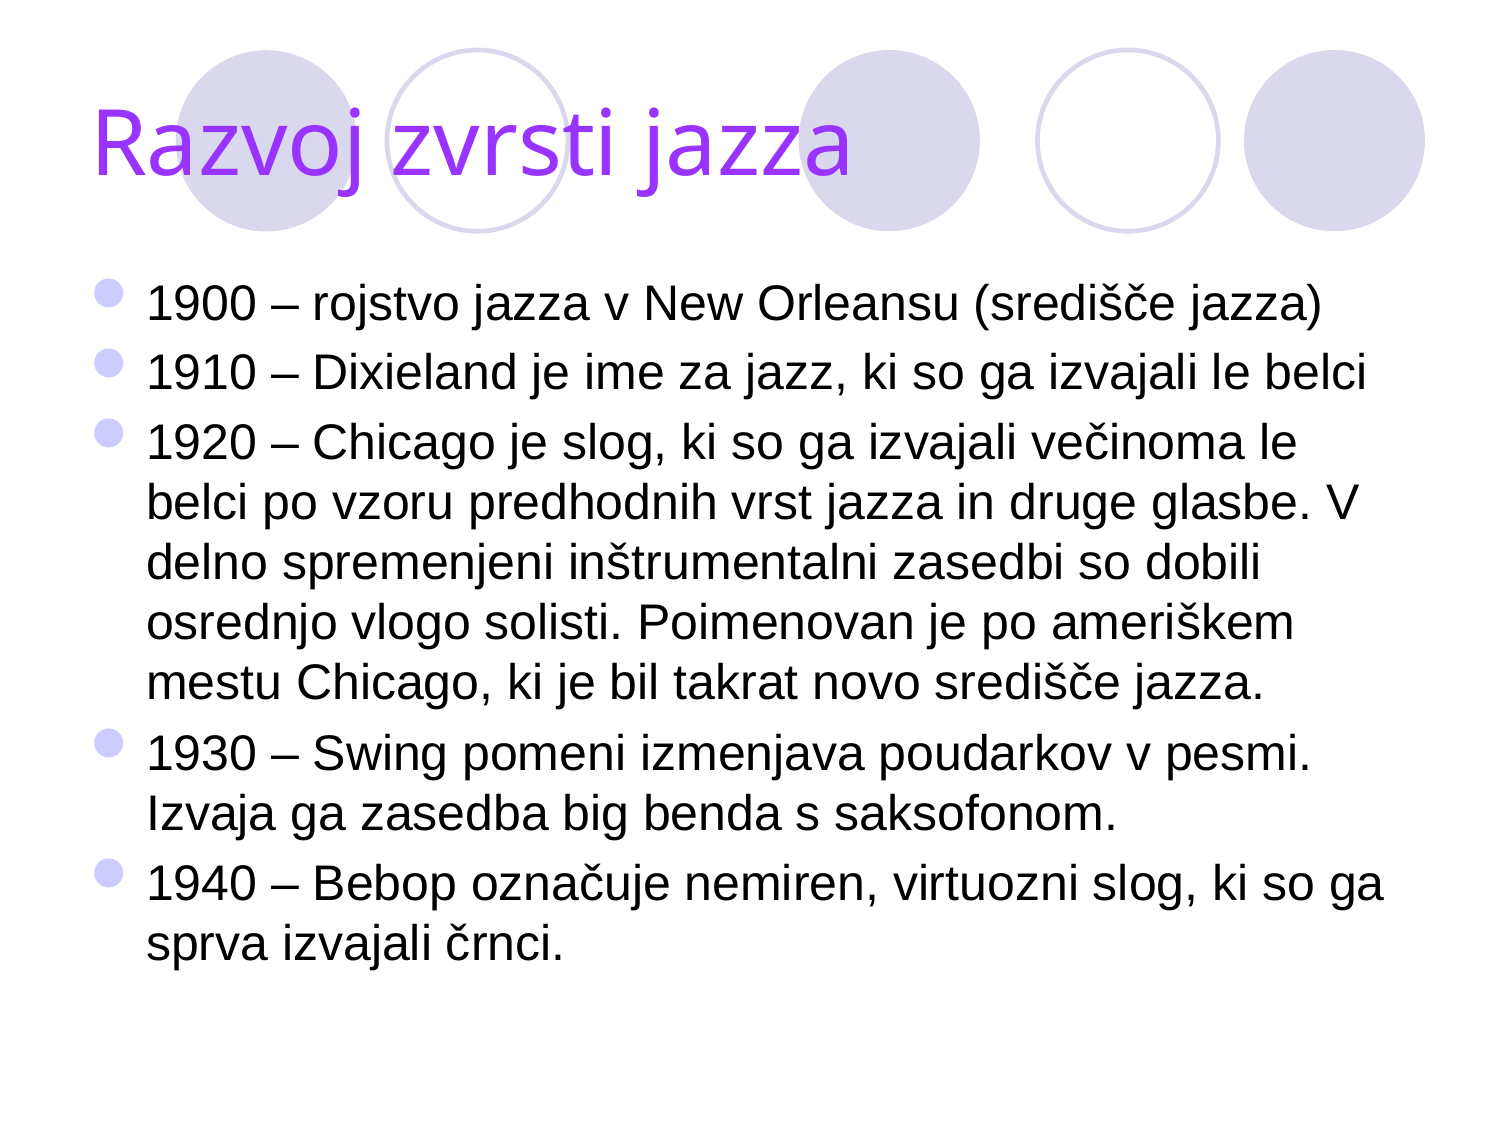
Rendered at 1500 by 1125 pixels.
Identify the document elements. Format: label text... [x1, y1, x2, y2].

list 1900 – rojstvo jazza v New Orleansu (središče jazza) 1910 – Dixieland je ime za jazz, ki so ga izvajali le belci 1920 – Chicago je slog, ki so ga izvajali večinoma le belci po vzoru predhodnih vrst jazza in druge glasbe. V delno spremenjeni inštrumentalni zasedbi so dobili osrednjo vlogo solisti. Poimenovan je po ameriškem mestu Chicago, ki je bil takrat novo središče jazza. 1930 – Swing pomeni izmenjava poudarkov v pesmi. Izvaja ga zasedba big benda s saksofonom. 1940 – Bebop označuje nemiren, virtuozni slog, ki so ga sprva izvajali črnci. [75, 262, 1425, 1006]
title Razvoj zvrsti jazza [75, 45, 1425, 233]
